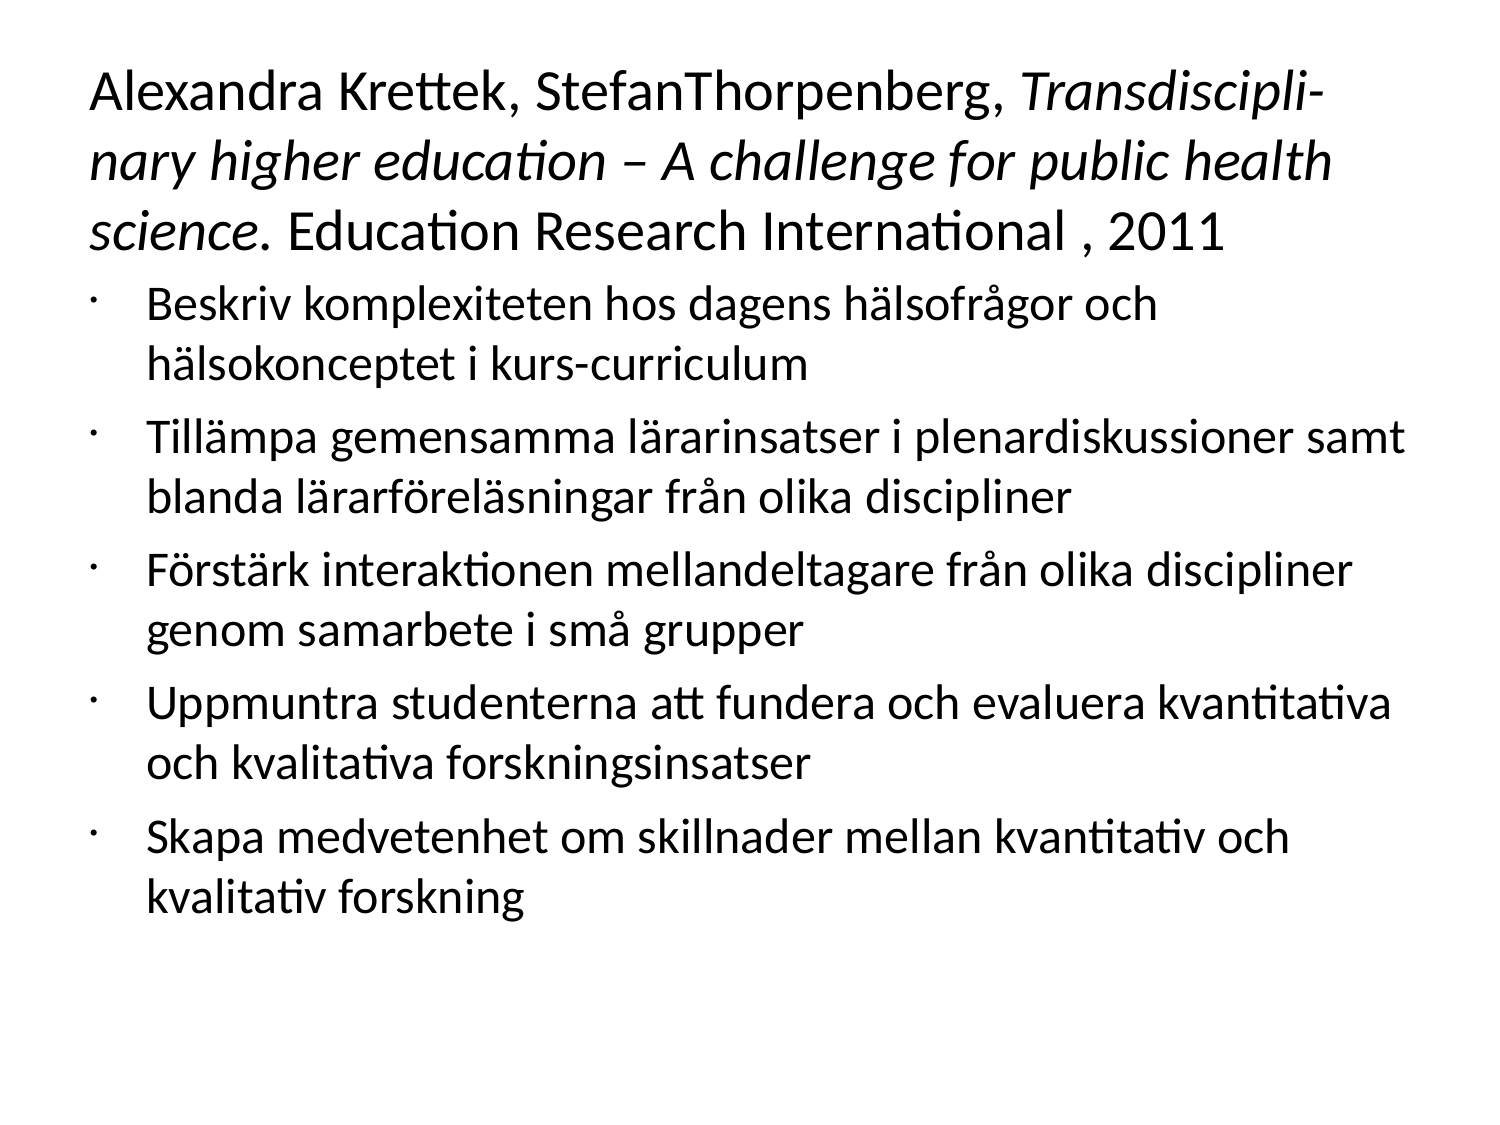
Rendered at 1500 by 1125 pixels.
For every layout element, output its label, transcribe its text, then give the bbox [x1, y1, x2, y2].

title Alexandra Krettek, StefanThorpenberg, Transdiscipli-nary higher education – A challenge for public health science. Education Research International , 2011 [75, 45, 1425, 233]
list Beskriv komplexiteten hos dagens hälsofrågor och hälsokonceptet i kurs-curriculum Tillämpa gemensamma lärarinsatser i plenardiskussioner samt blanda lärarföreläsningar från olika discipliner Förstärk interaktionen mellandeltagare från olika discipliner genom samarbete i små grupper Uppmuntra studenterna att fundera och evaluera kvantitativa och kvalitativa forskningsinsatser Skapa medvetenhet om skillnader mellan kvantitativ och kvalitativ forskning [75, 262, 1425, 1005]
